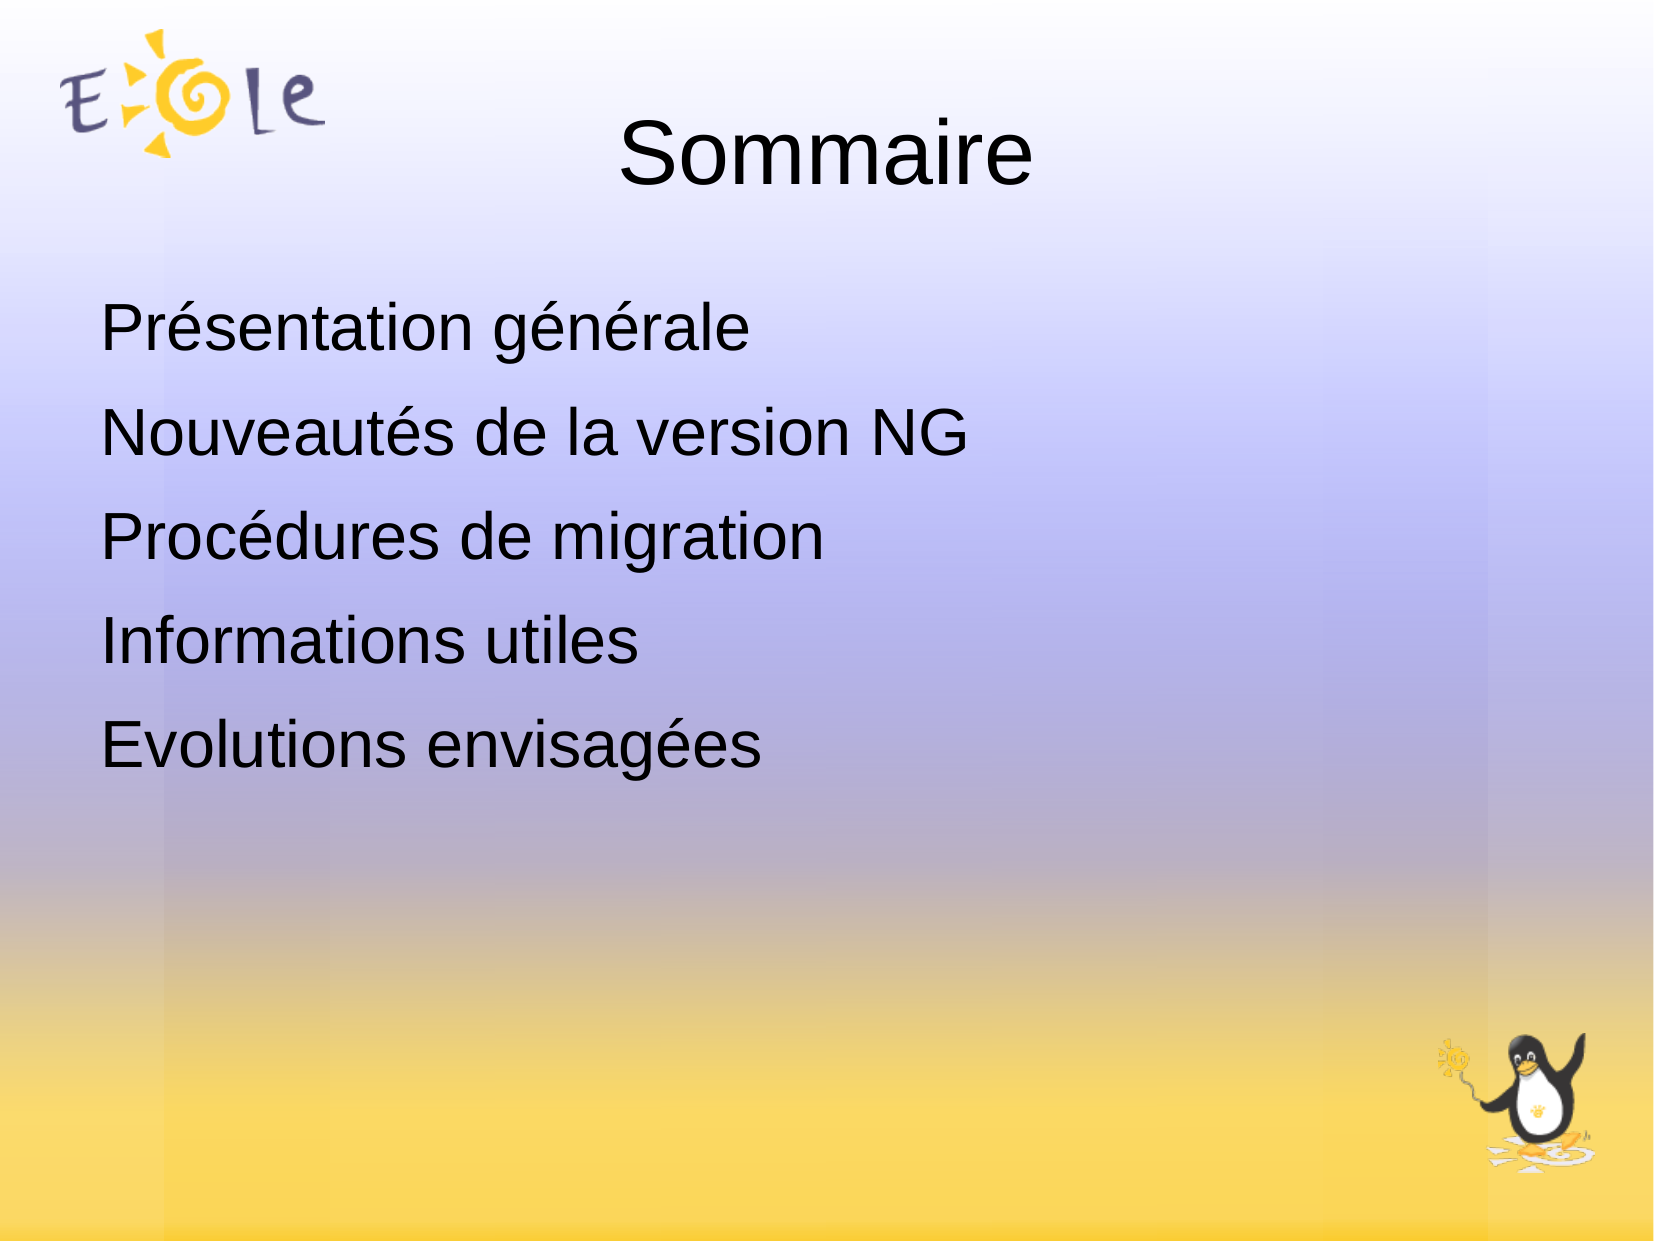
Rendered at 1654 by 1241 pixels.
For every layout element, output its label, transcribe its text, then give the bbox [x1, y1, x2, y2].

picture [0, 0, 1654, 1241]
list Présentation générale Nouveautés de la version NG Procédures de migration Informations utiles Evolutions envisagées [82, 290, 1571, 1094]
title Sommaire [82, 56, 1571, 250]
